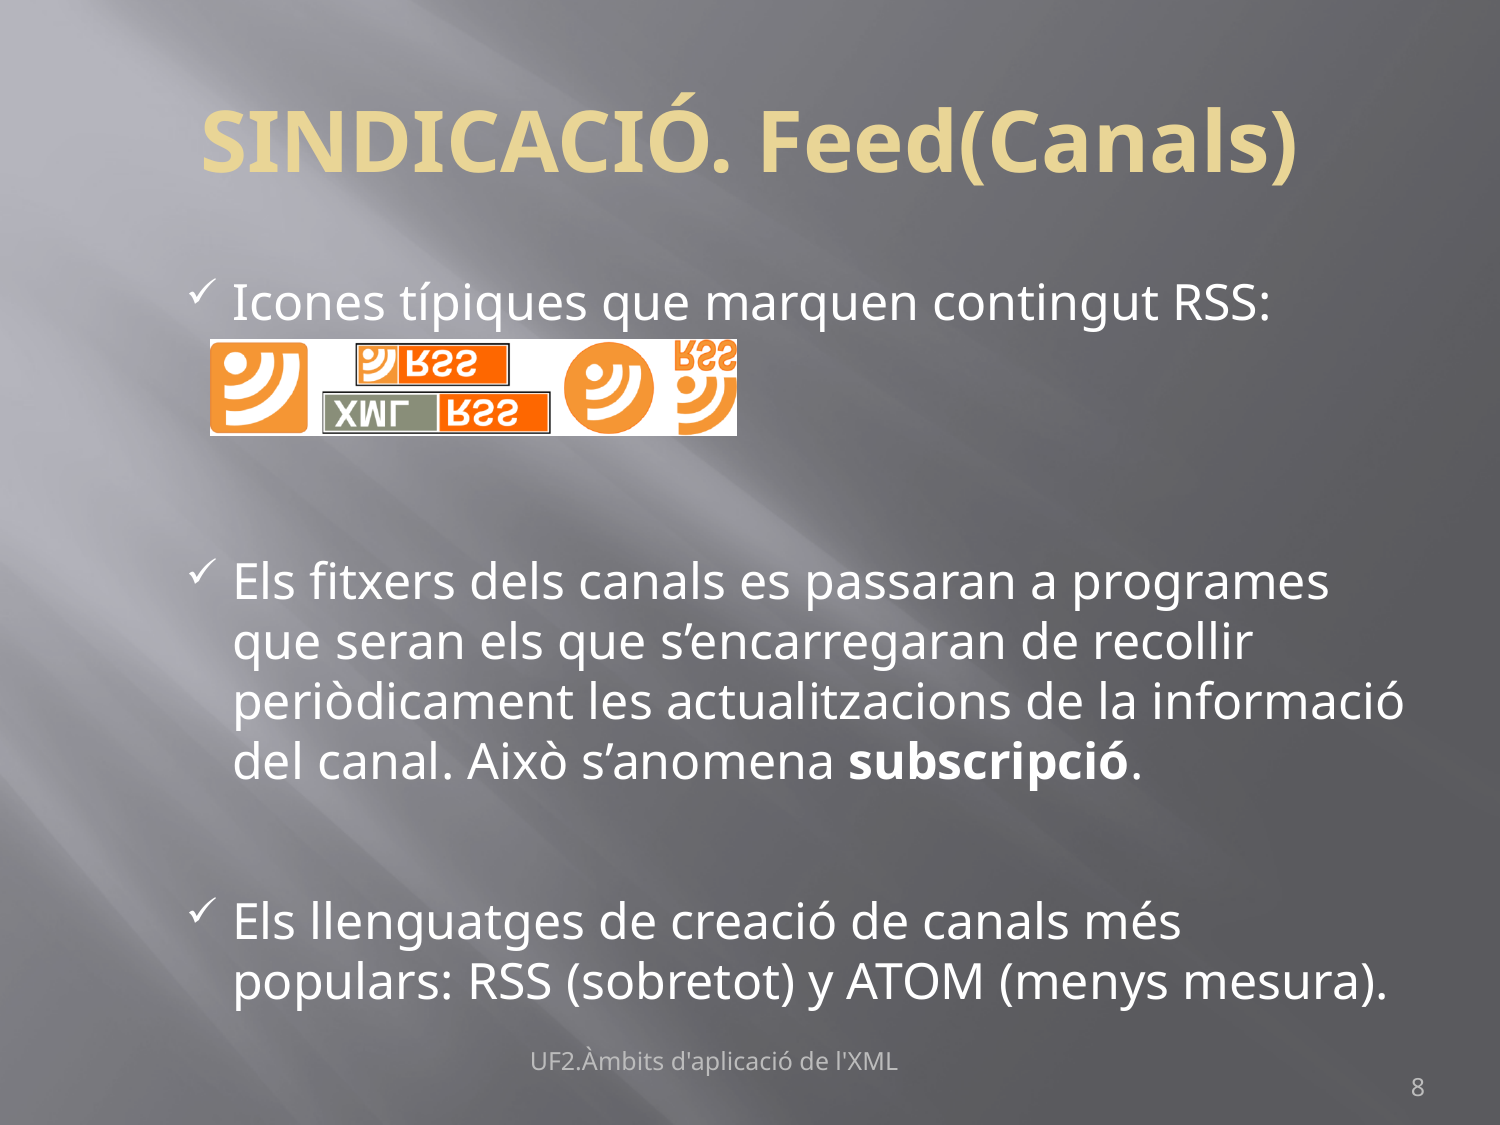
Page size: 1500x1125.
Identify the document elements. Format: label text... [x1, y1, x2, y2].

picture [0, 0, 1500, 1125]
footer UF2.Àmbits d'aplicació de l'XML [512, 1052, 988, 1113]
slide_number <número> [1299, 1052, 1425, 1113]
title SINDICACIÓ. Feed(Canals) [75, 45, 1425, 233]
list Icones típiques que marquen contingut RSS: Els fitxers dels canals es passaran a programes que seran els que s’encarregaran de recollir periòdicament les actualitzacions de la informació del canal. Això s’anomena subscripció. Els llenguatges de creació de canals més populars: RSS (sobretot) y ATOM (menys mesura). [75, 262, 1425, 1035]
